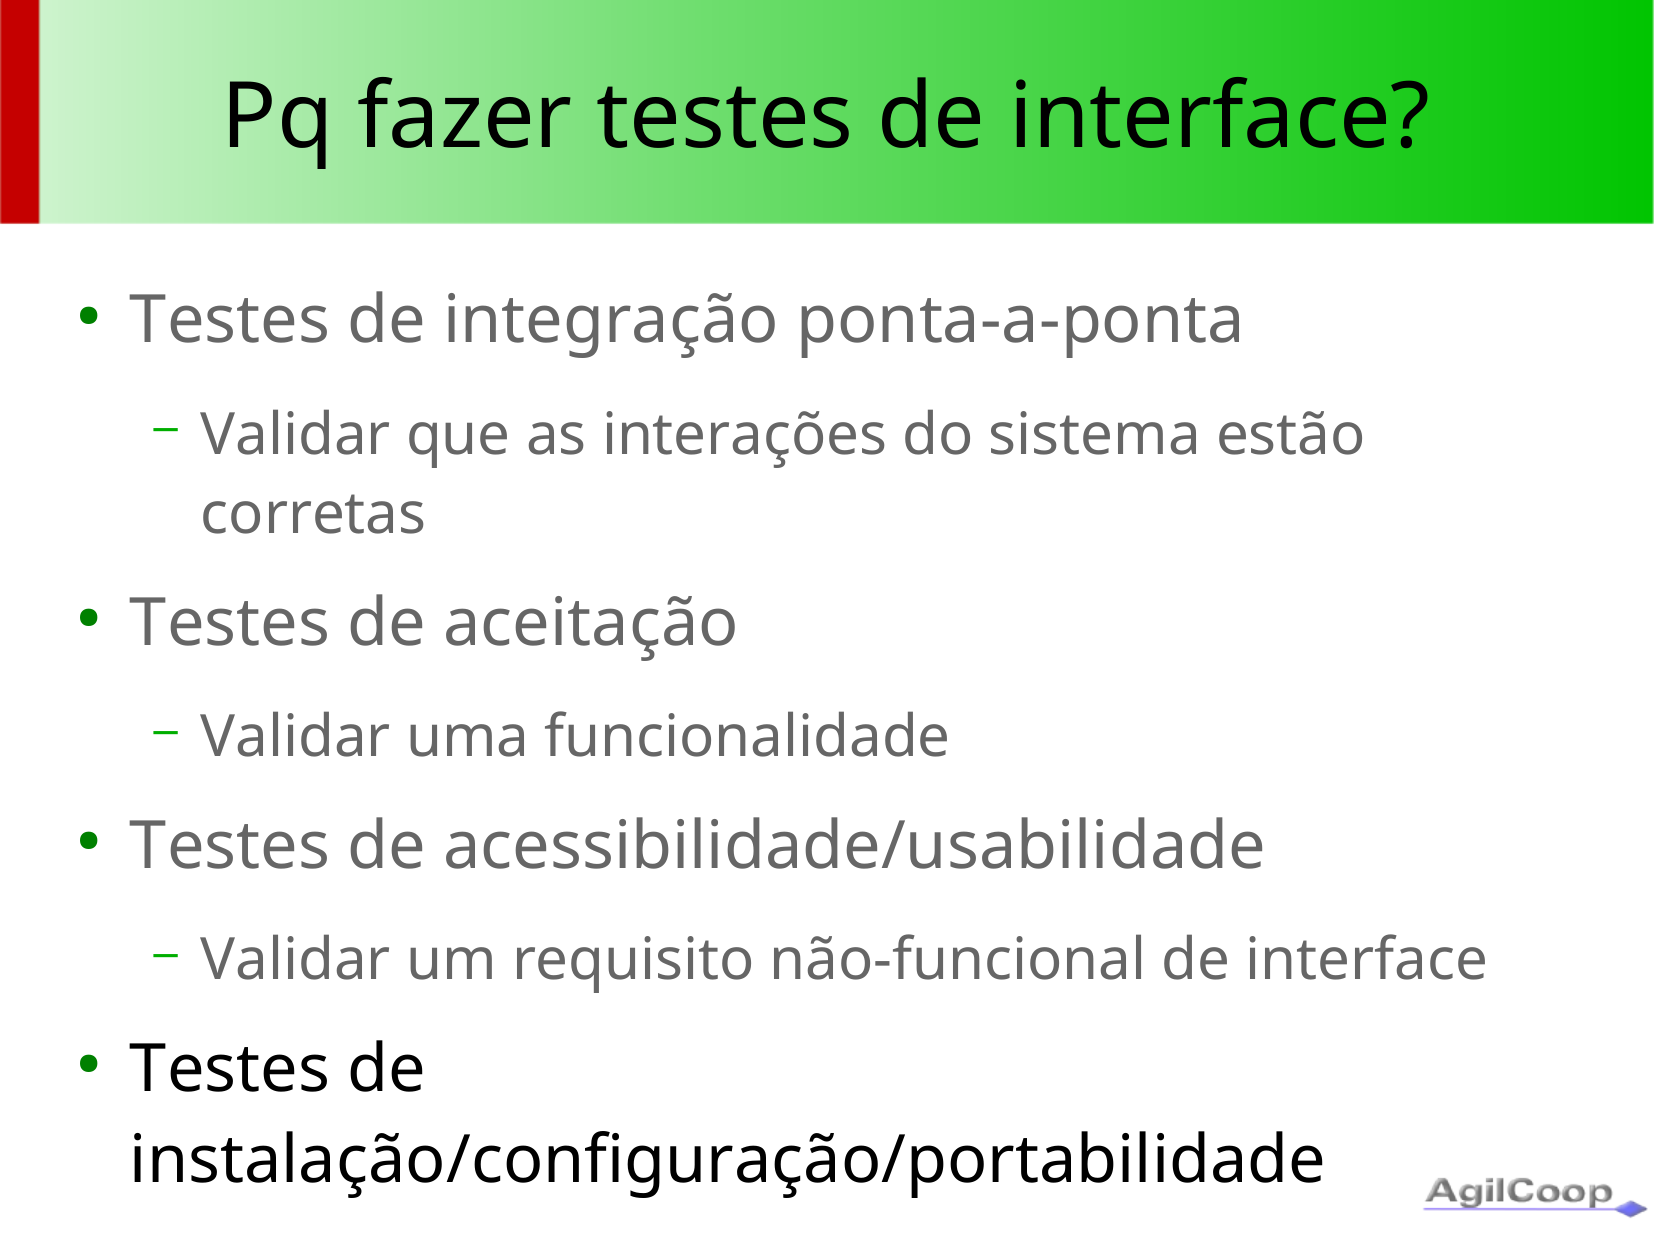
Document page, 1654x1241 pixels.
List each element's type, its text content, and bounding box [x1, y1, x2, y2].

picture [0, 0, 1654, 1241]
list Testes de integração ponta-a-ponta Validar que as interações do sistema estão corretas Testes de aceitação Validar uma funcionalidade Testes de acessibilidade/usabilidade Validar um requisito não-funcional de interface Testes de instalação/configuração/portabilidade Validar que a instalação está correta [59, 271, 1607, 1108]
title Pq fazer testes de interface? [82, 8, 1571, 216]
